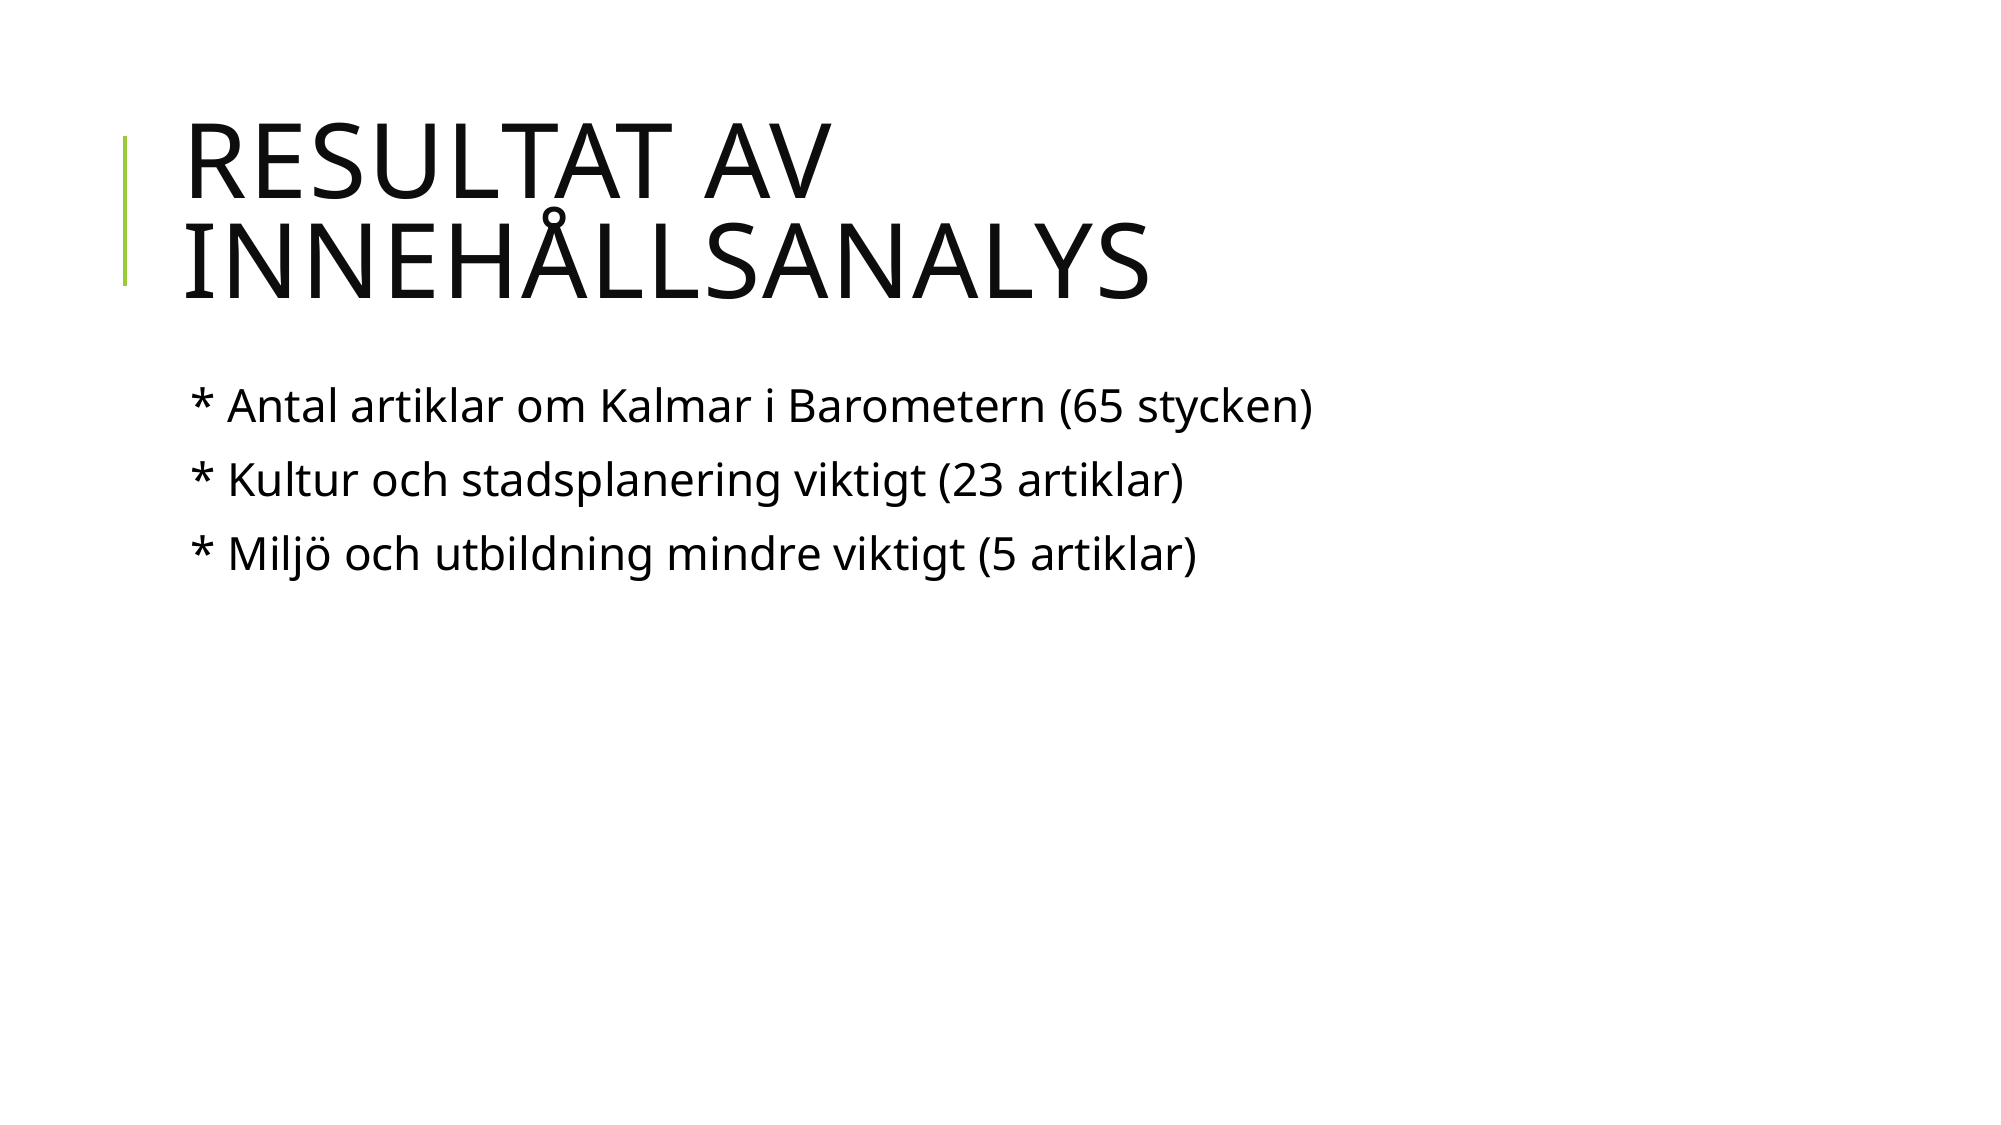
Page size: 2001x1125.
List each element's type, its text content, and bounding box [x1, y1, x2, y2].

title Resultat av innehållsanalys [168, 96, 1763, 343]
list * Antal artiklar om Kalmar i Barometern (65 stycken) * Kultur och stadsplanering viktigt (23 artiklar) * Miljö och utbildning mindre viktigt (5 artiklar) [168, 375, 1763, 1036]
